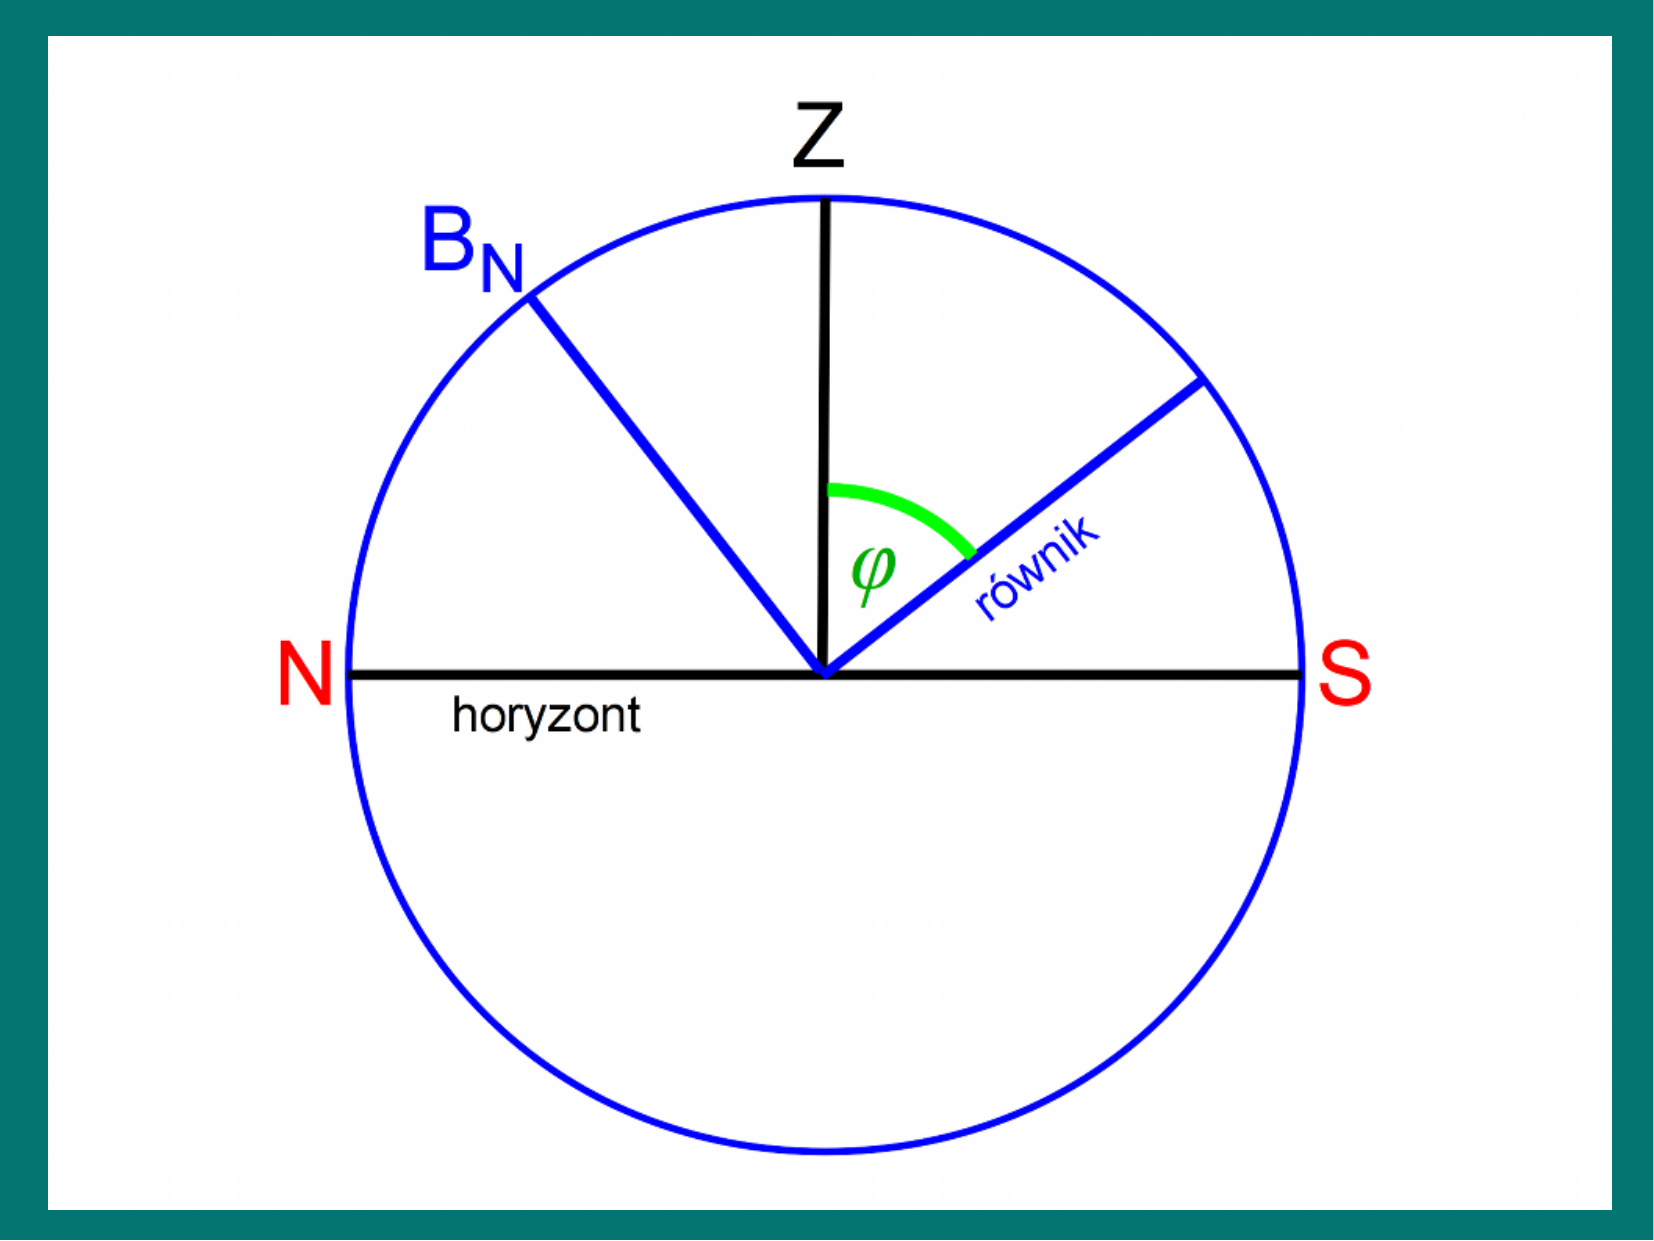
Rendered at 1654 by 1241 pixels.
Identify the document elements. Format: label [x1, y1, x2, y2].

picture [48, 36, 1612, 1210]
